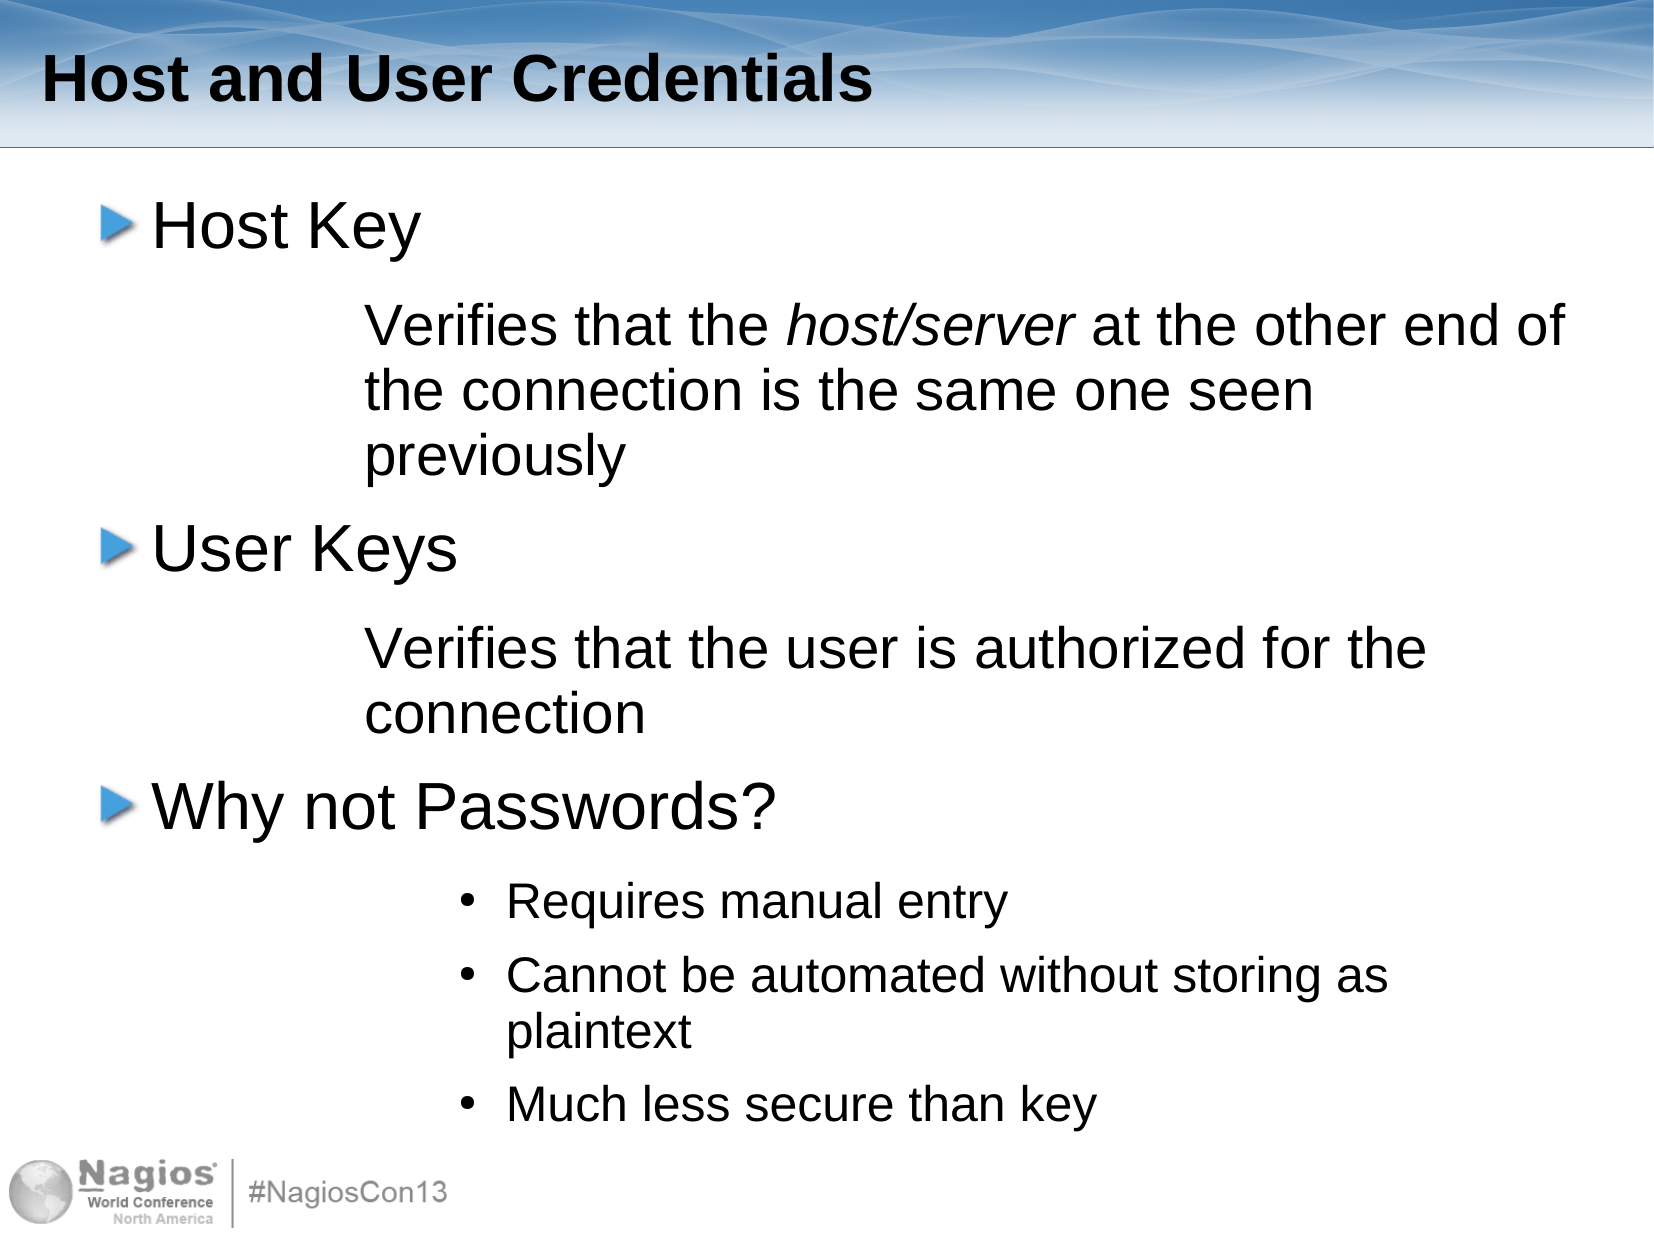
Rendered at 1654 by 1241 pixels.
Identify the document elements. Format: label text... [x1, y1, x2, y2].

title Host and User Credentials [41, 29, 1248, 127]
picture [9, 1159, 453, 1228]
picture [0, 0, 1654, 147]
list Host Key Verifies that the host/server at the other end of the connection is the same one seen previously User Keys Verifies that the user is authorized for the connection Why not Passwords? Requires manual entry Cannot be automated without storing as plaintext Much less secure than key [80, 188, 1569, 1133]
